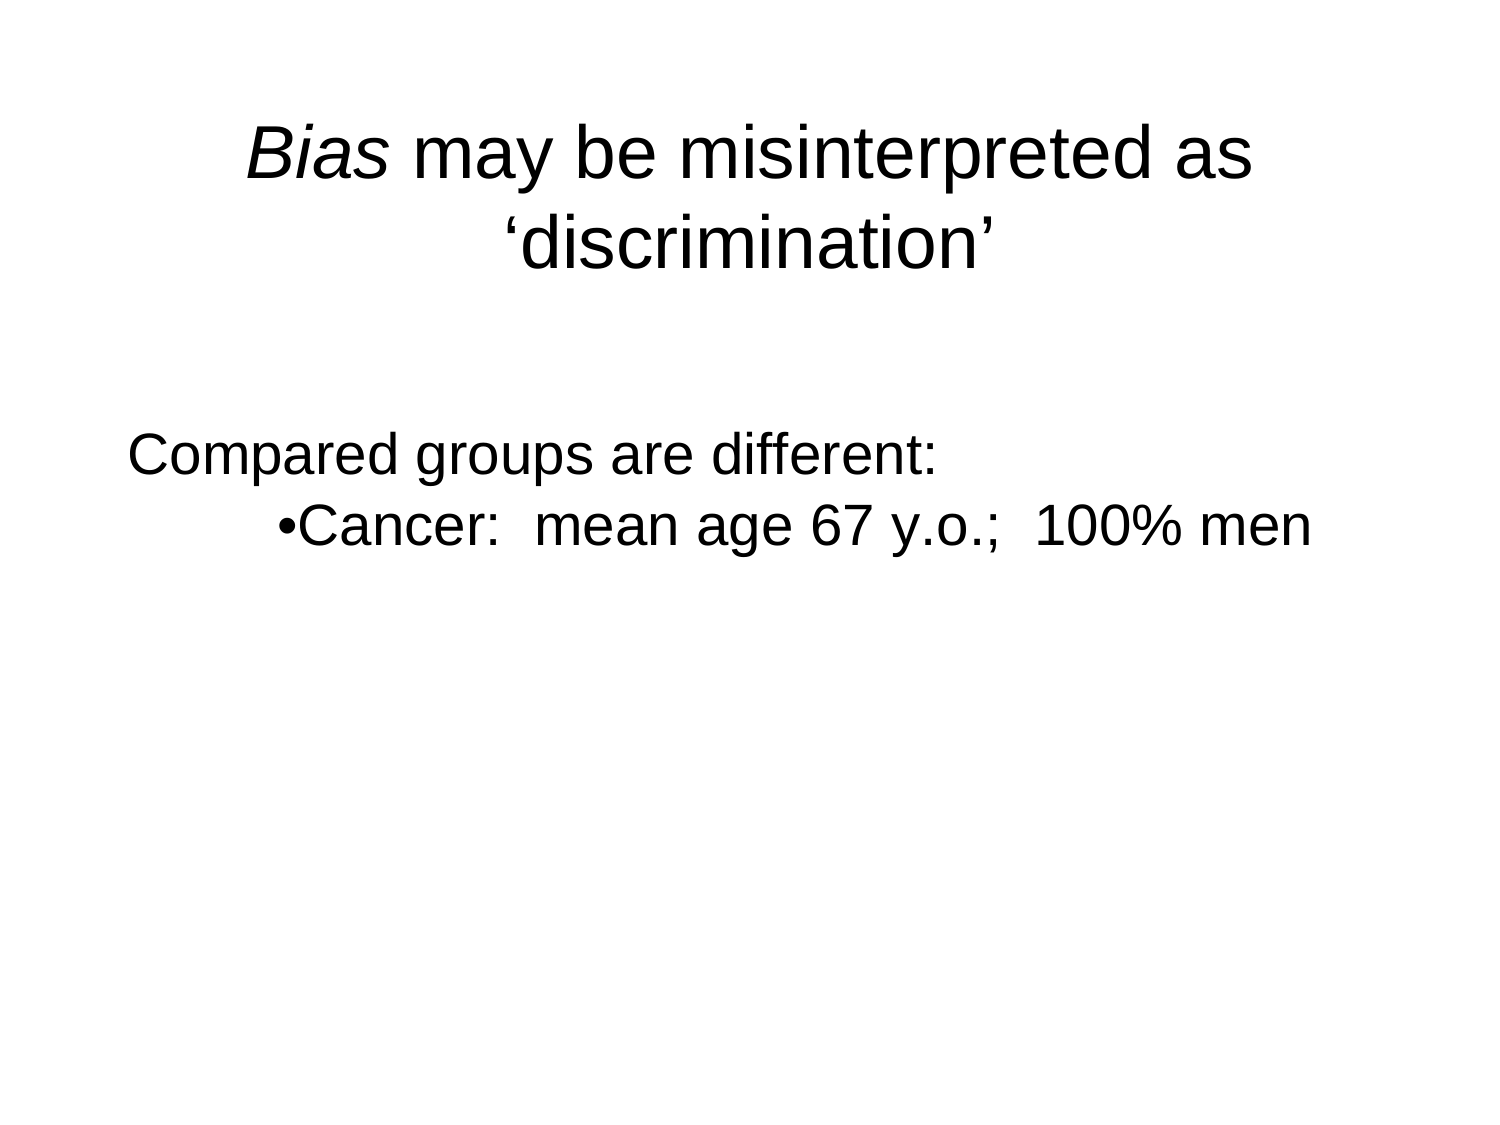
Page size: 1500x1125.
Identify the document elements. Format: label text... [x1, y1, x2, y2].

list Compared groups are different: •Cancer: mean age 67 y.o.; 100% men [112, 324, 1425, 1000]
title Bias may be misinterpreted as ‘discrimination’ [112, 96, 1388, 292]
